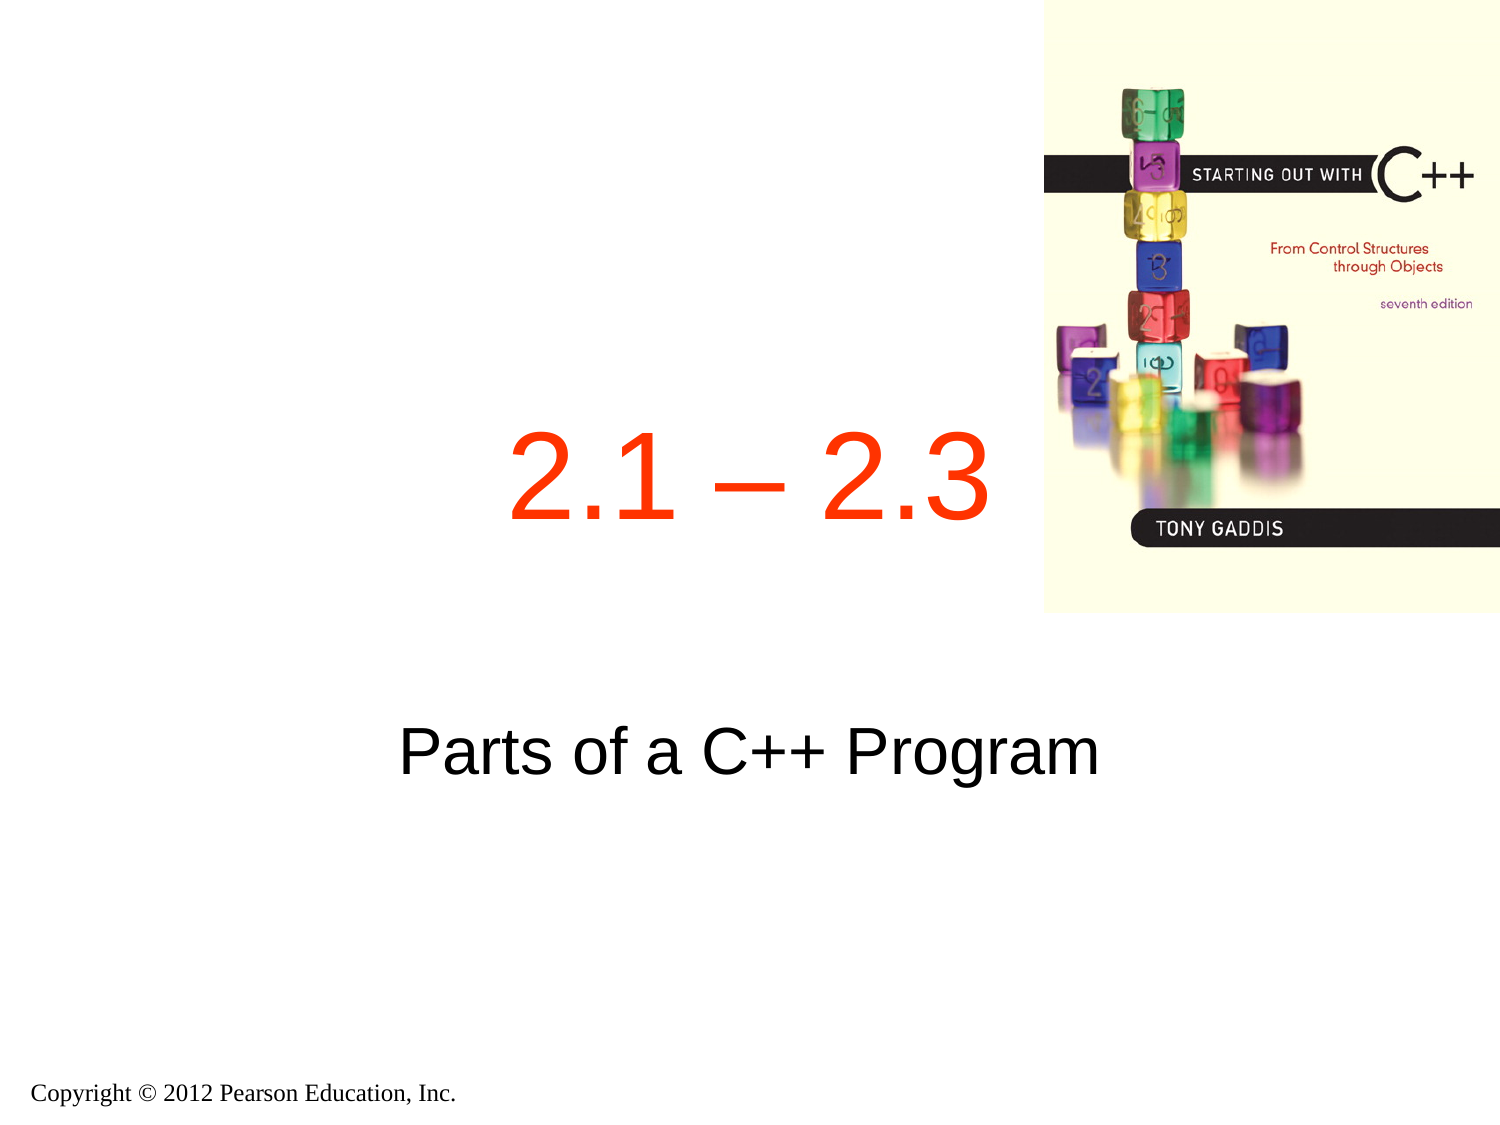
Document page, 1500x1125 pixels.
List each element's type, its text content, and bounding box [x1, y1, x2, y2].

text_box Parts of a C++ Program [225, 699, 1276, 988]
text_box 2.1 – 2.3 [300, 349, 1201, 591]
picture [1044, 0, 1500, 613]
